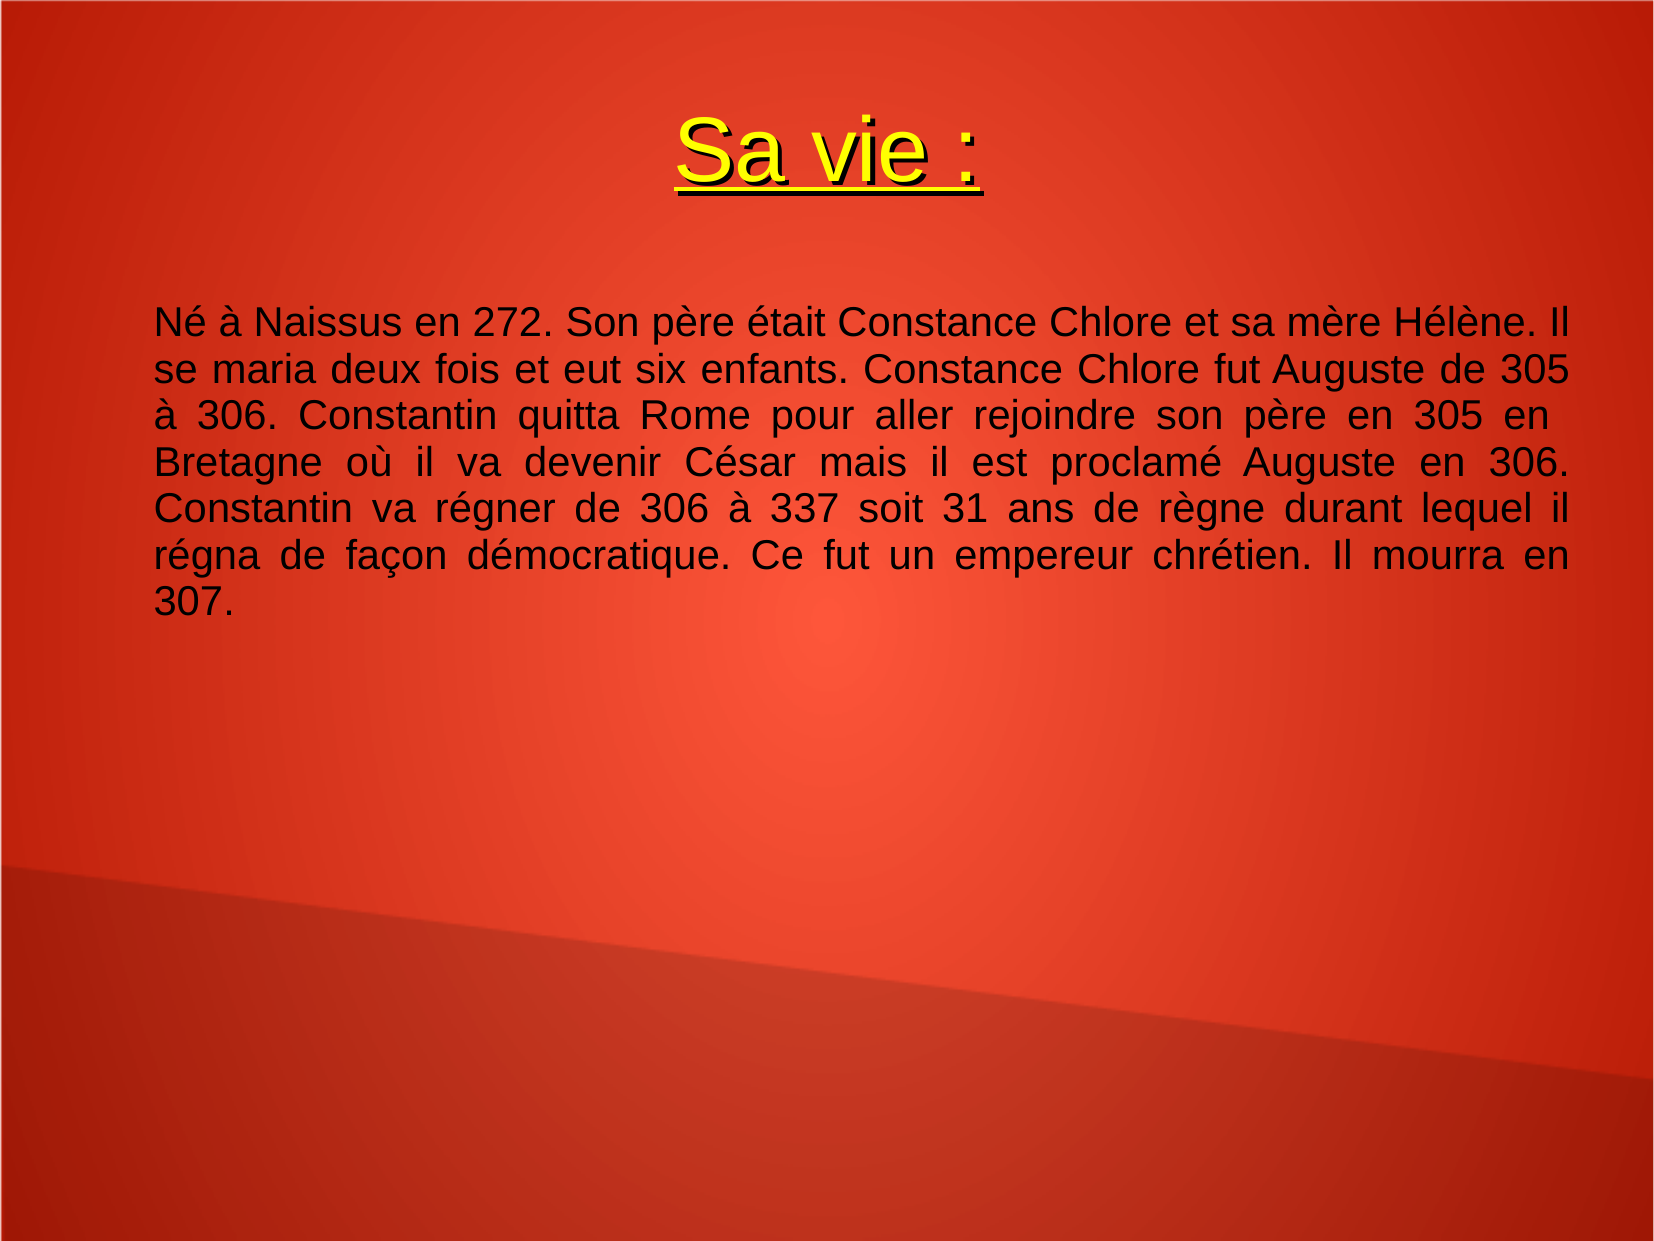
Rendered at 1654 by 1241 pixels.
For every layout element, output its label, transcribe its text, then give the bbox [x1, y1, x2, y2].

list Né à Naissus en 272. Son père était Constance Chlore et sa mère Hélène. Il se maria deux fois et eut six enfants. Constance Chlore fut Auguste de 305 à 306. Constantin quitta Rome pour aller rejoindre son père en 305 en Bretagne où il va devenir César mais il est proclamé Auguste en 306. Constantin va régner de 306 à 337 soit 31 ans de règne durant lequel il régna de façon démocratique. Ce fut un empereur chrétien. Il mourra en 307. [82, 299, 1571, 1019]
picture [0, 0, 1654, 1241]
title Sa vie : [82, 47, 1571, 252]
